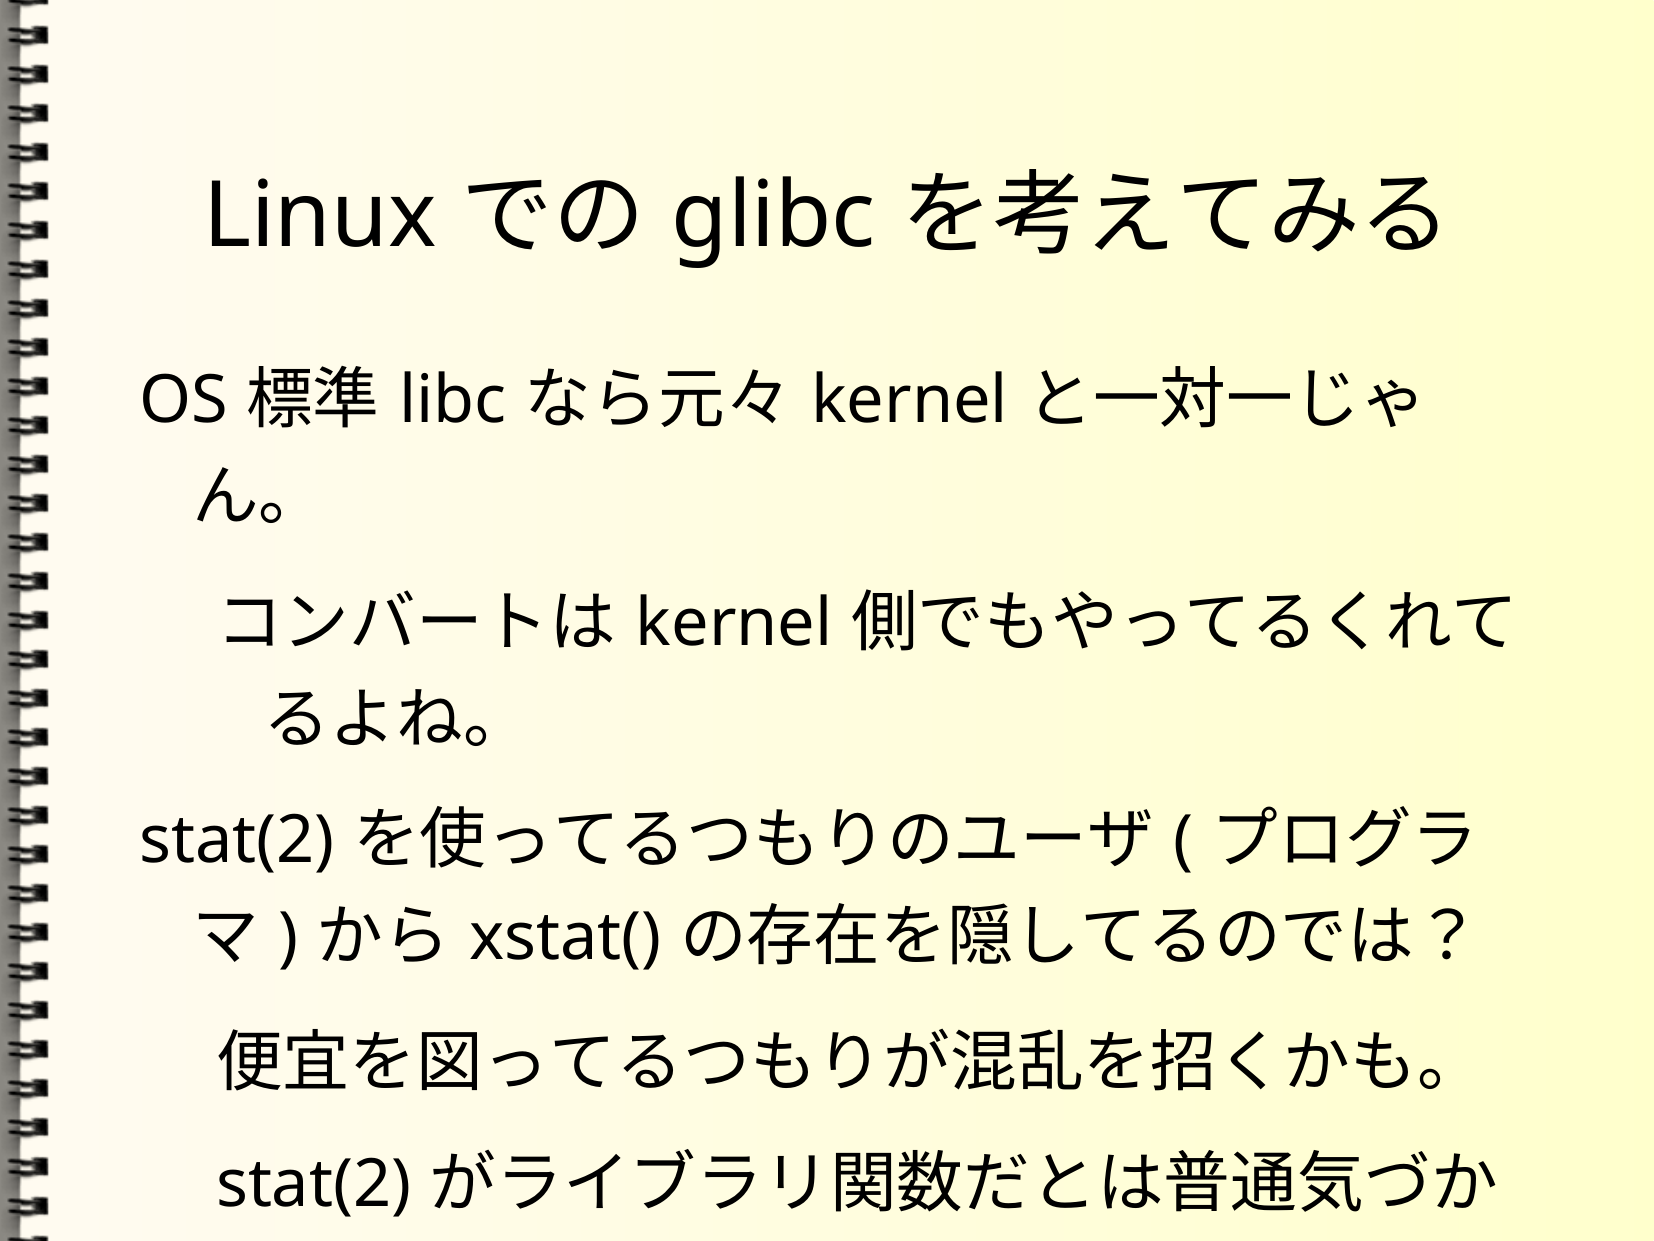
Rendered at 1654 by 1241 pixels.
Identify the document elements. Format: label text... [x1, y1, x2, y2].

list OS標準libcなら元々kernelと一対一じゃん。 コンバートはkernel側でもやってるくれてるよね。 stat(2)を使ってるつもりのユーザ(プログラマ)からxstat()の存在を隠してるのでは？ 便宜を図ってるつもりが混乱を招くかも。 stat(2)がライブラリ関数だとは普通気づかない。 UNIX的な思想からはちと遠いかも。 単純性とか移植性とか。 [121, 344, 1534, 1127]
title Linuxでのglibcを考えてみる [121, 102, 1534, 311]
picture [0, 0, 1654, 1241]
